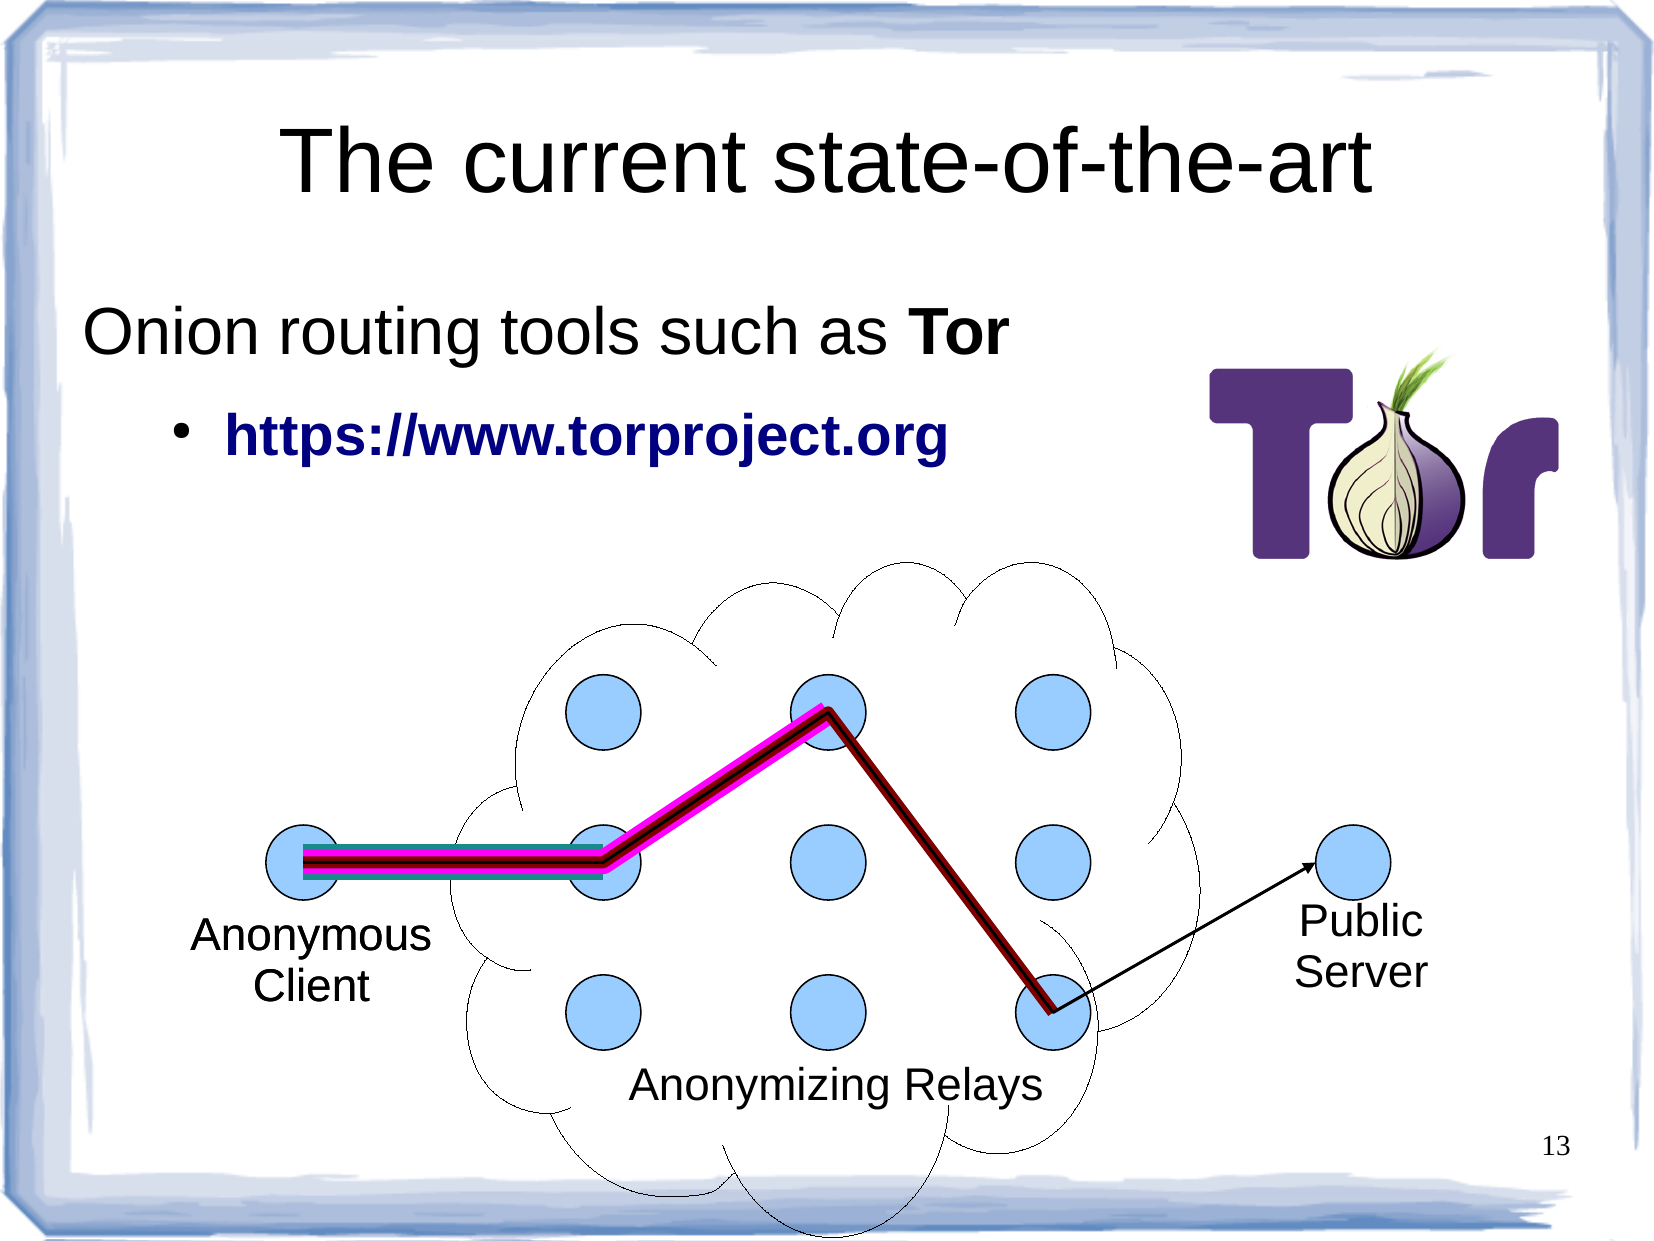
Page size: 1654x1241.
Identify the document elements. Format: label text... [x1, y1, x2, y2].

text_box [1015, 825, 1091, 901]
text_box [565, 674, 641, 751]
text_box Anonymous Client [153, 899, 454, 1027]
text_box [1015, 674, 1091, 751]
text_box [790, 974, 866, 1050]
text_box [806, 727, 845, 751]
title The current state-of-the-art [82, 56, 1572, 213]
text_box [1036, 974, 1085, 1007]
picture [0, 0, 1654, 1241]
text_box Public Server [1203, 886, 1504, 1013]
text_box [570, 825, 626, 847]
text_box [1015, 987, 1091, 1050]
text_box [565, 974, 641, 1050]
text_box Anonymizing Relays [490, 1050, 1166, 1121]
text_box [1315, 825, 1391, 886]
text_box [570, 853, 641, 901]
text_box [265, 825, 337, 899]
text_box [790, 674, 866, 738]
text_box [790, 825, 866, 901]
list Onion routing tools such as Tor https://www.torproject.org [82, 213, 1572, 689]
